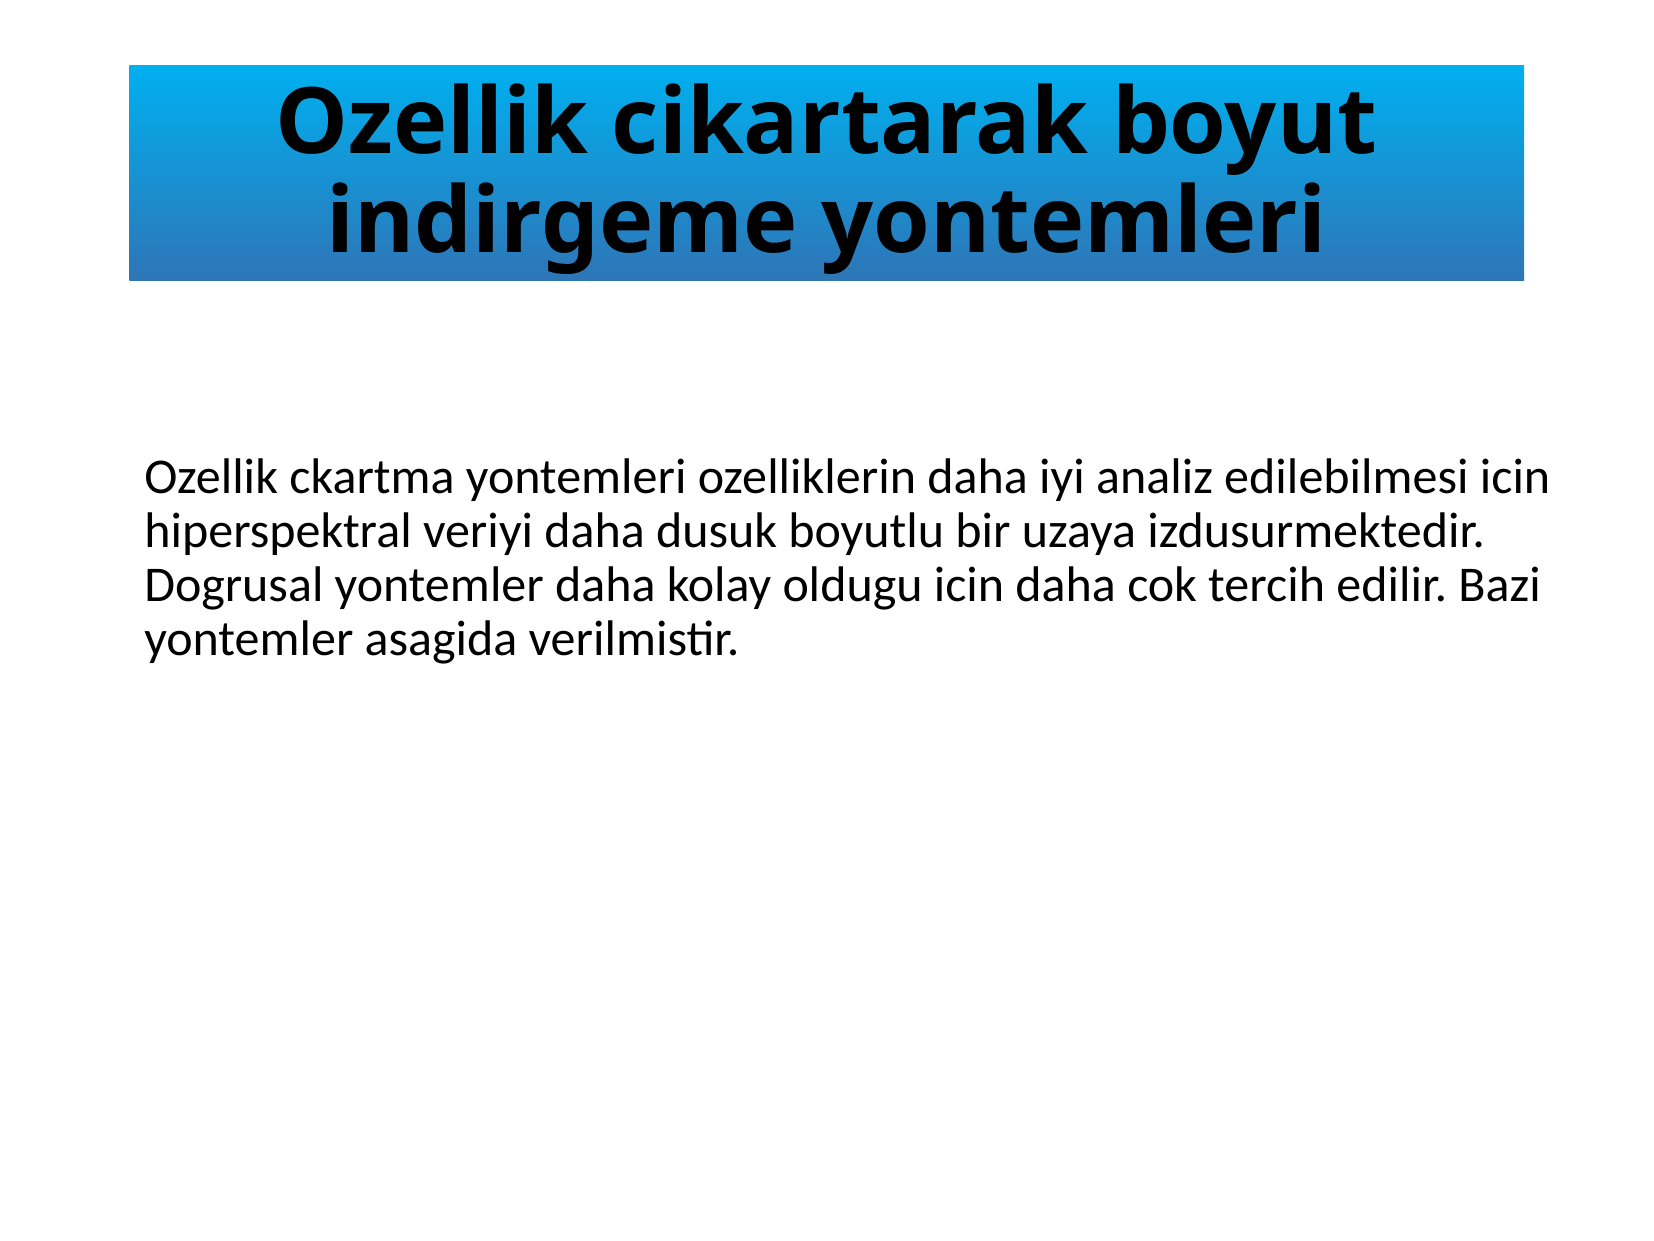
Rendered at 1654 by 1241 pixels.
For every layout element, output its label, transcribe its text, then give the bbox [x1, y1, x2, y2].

text_box Ozellik ckartma yontemleri ozelliklerin daha iyi analiz edilebilmesi icin hiperspektral veriyi daha dusuk boyutlu bir uzaya izdusurmektedir. Dogrusal yontemler daha kolay oldugu icin daha cok tercih edilir. Bazi yontemler asagida verilmistir. [129, 443, 1624, 745]
text_box Ozellik cikartarak boyut indirgeme yontemleri [129, 65, 1525, 281]
